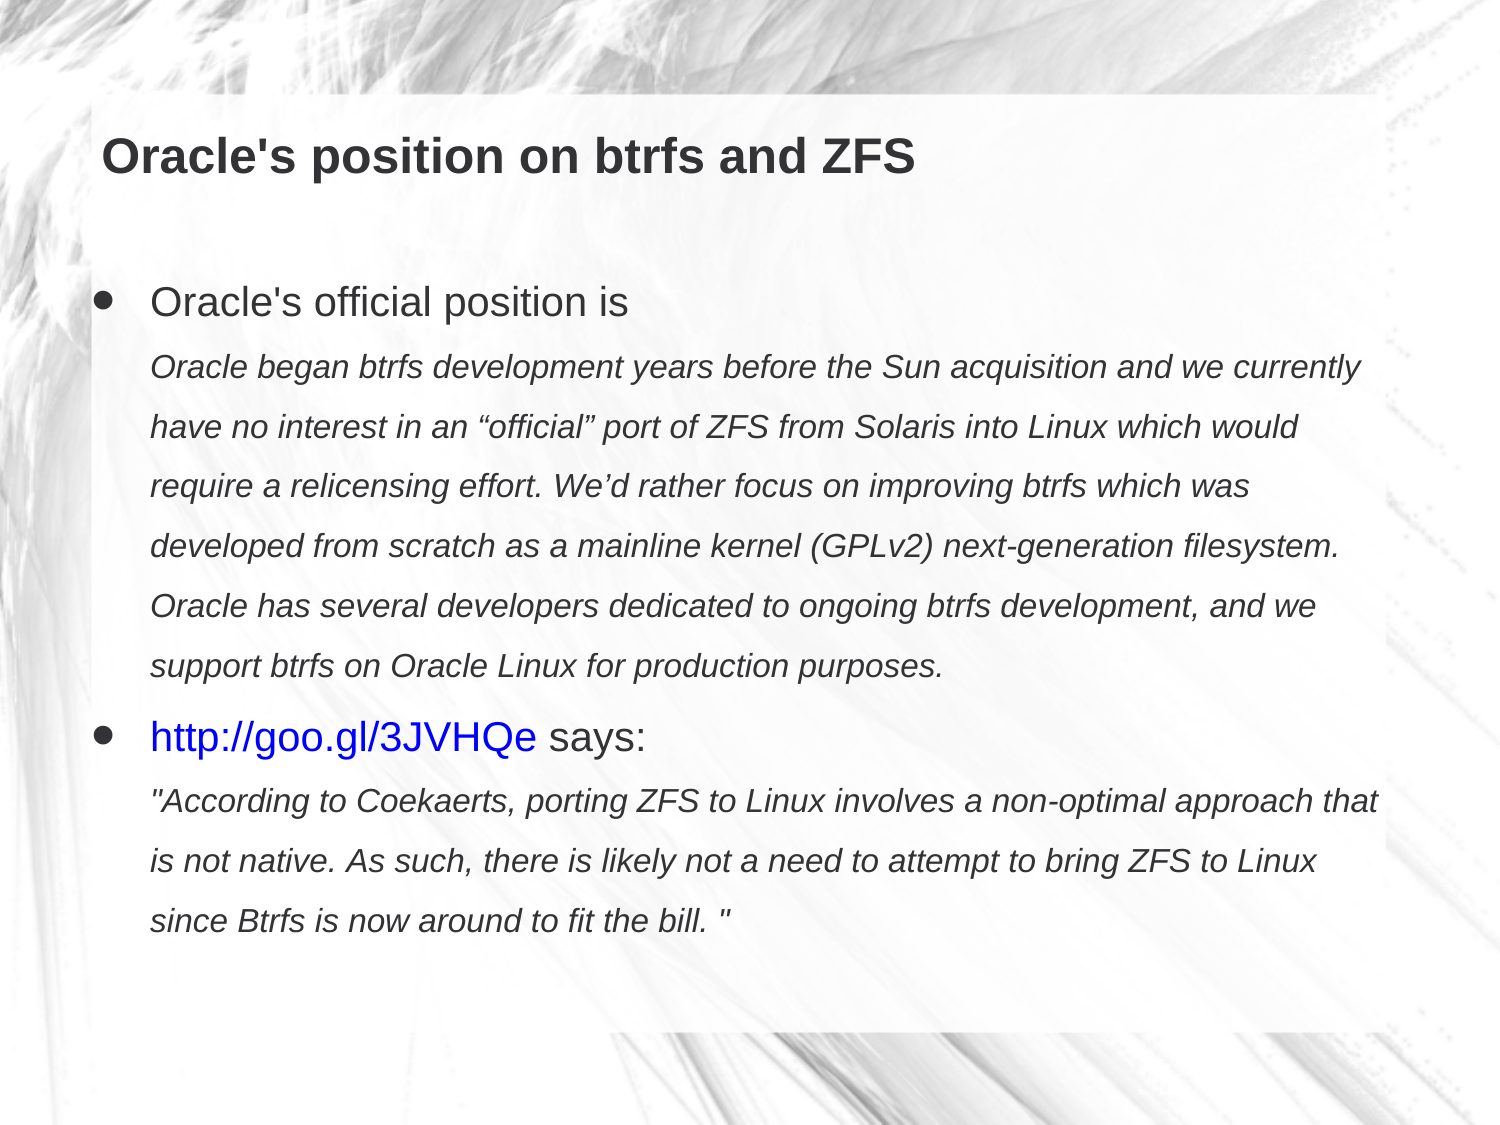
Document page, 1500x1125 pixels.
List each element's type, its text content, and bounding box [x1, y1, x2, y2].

picture [0, 0, 1500, 1125]
list Oracle's official position is Oracle began btrfs development years before the Sun acquisition and we currently have no interest in an “official” port of ZFS from Solaris into Linux which would require a relicensing effort. We’d rather focus on improving btrfs which was developed from scratch as a mainline kernel (GPLv2) next-generation filesystem. Oracle has several developers dedicated to ongoing btrfs development, and we support btrfs on Oracle Linux for production purposes. http://goo.gl/3JVHQe says: "According to Coekaerts, porting ZFS to Linux involves a non-optimal approach that is not native. As such, there is likely not a need to attempt to bring ZFS to Linux since Btrfs is now around to fit the bill. " [60, 234, 1411, 985]
title Oracle's position on btrfs and ZFS [61, 108, 1412, 251]
